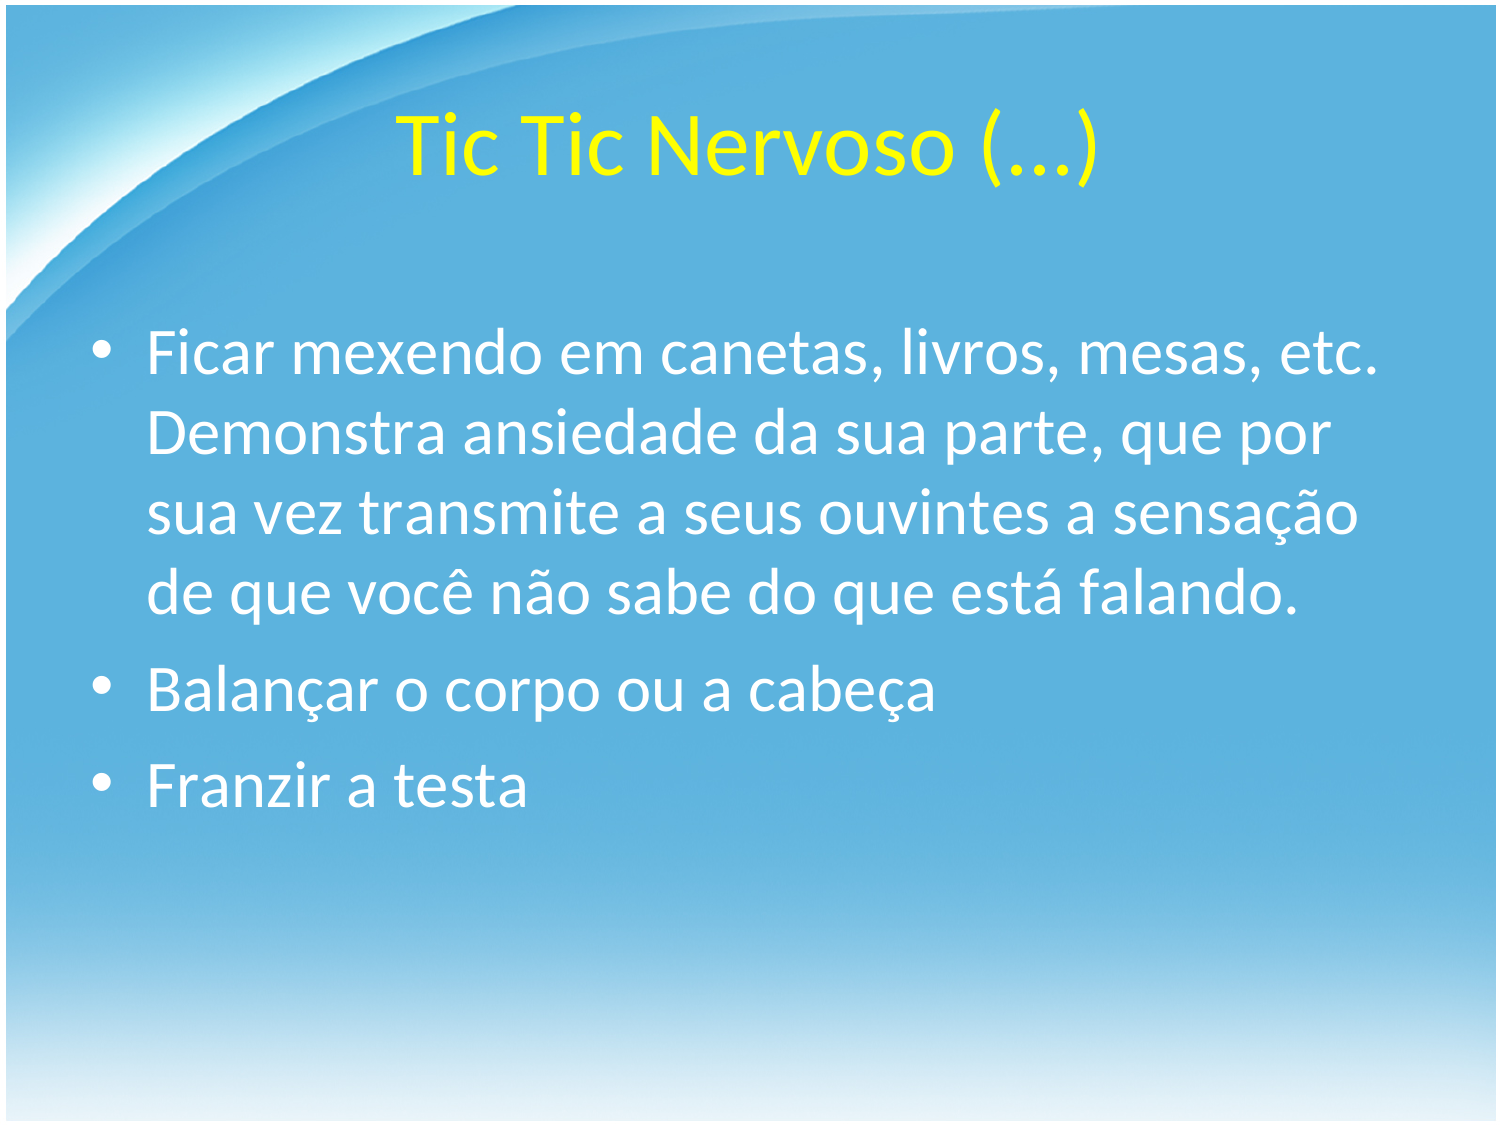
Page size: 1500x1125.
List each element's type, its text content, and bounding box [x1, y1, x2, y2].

text_box Ficar mexendo em canetas, livros, mesas, etc. Demonstra ansiedade da sua parte, que por sua vez transmite a seus ouvintes a sensação de que você não sabe do que está falando. Balançar o corpo ou a cabeça Franzir a testa [75, 300, 1426, 1043]
title Tic Tic Nervoso (...) [75, 21, 1425, 257]
picture [0, 0, 1500, 1125]
